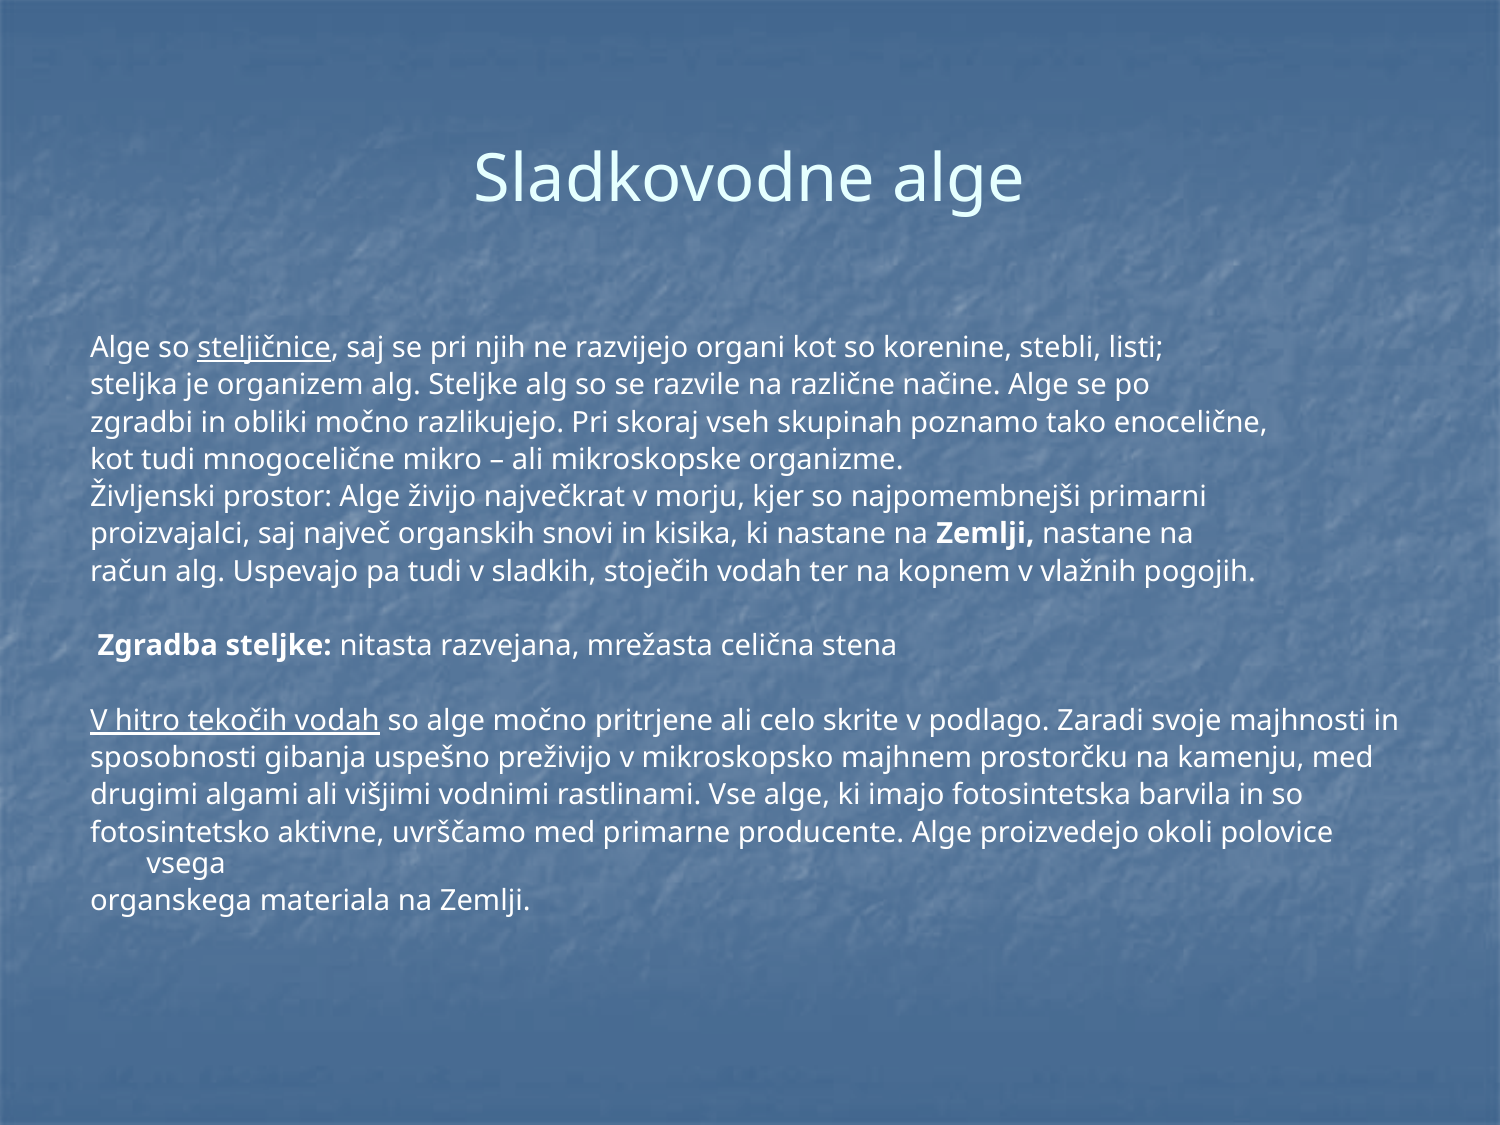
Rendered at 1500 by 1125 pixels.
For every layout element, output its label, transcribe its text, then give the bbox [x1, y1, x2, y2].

picture [0, 0, 1500, 1125]
title Sladkovodne alge [75, 62, 1425, 288]
list Alge so steljičnice, saj se pri njih ne razvijejo organi kot so korenine, stebli, listi; steljka je organizem alg. Steljke alg so se razvile na različne načine. Alge se po zgradbi in obliki močno razlikujejo. Pri skoraj vseh skupinah poznamo tako enocelične, kot tudi mnogocelične mikro – ali mikroskopske organizme. Življenski prostor: Alge živijo največkrat v morju, kjer so najpomembnejši primarni proizvajalci, saj največ organskih snovi in kisika, ki nastane na Zemlji, nastane na račun alg. Uspevajo pa tudi v sladkih, stoječih vodah ter na kopnem v vlažnih pogojih. Zgradba steljke: nitasta razvejana, mrežasta celična stena V hitro tekočih vodah so alge močno pritrjene ali celo skrite v podlago. Zaradi svoje majhnosti in sposobnosti gibanja uspešno preživijo v mikroskopsko majhnem prostorčku na kamenju, med drugimi algami ali višjimi vodnimi rastlinami. Vse alge, ki imajo fotosintetska barvila in so fotosintetsko aktivne, uvrščamo med primarne producente. Alge proizvedejo okoli polovice vsega organskega materiala na Zemlji. [75, 324, 1425, 1000]
